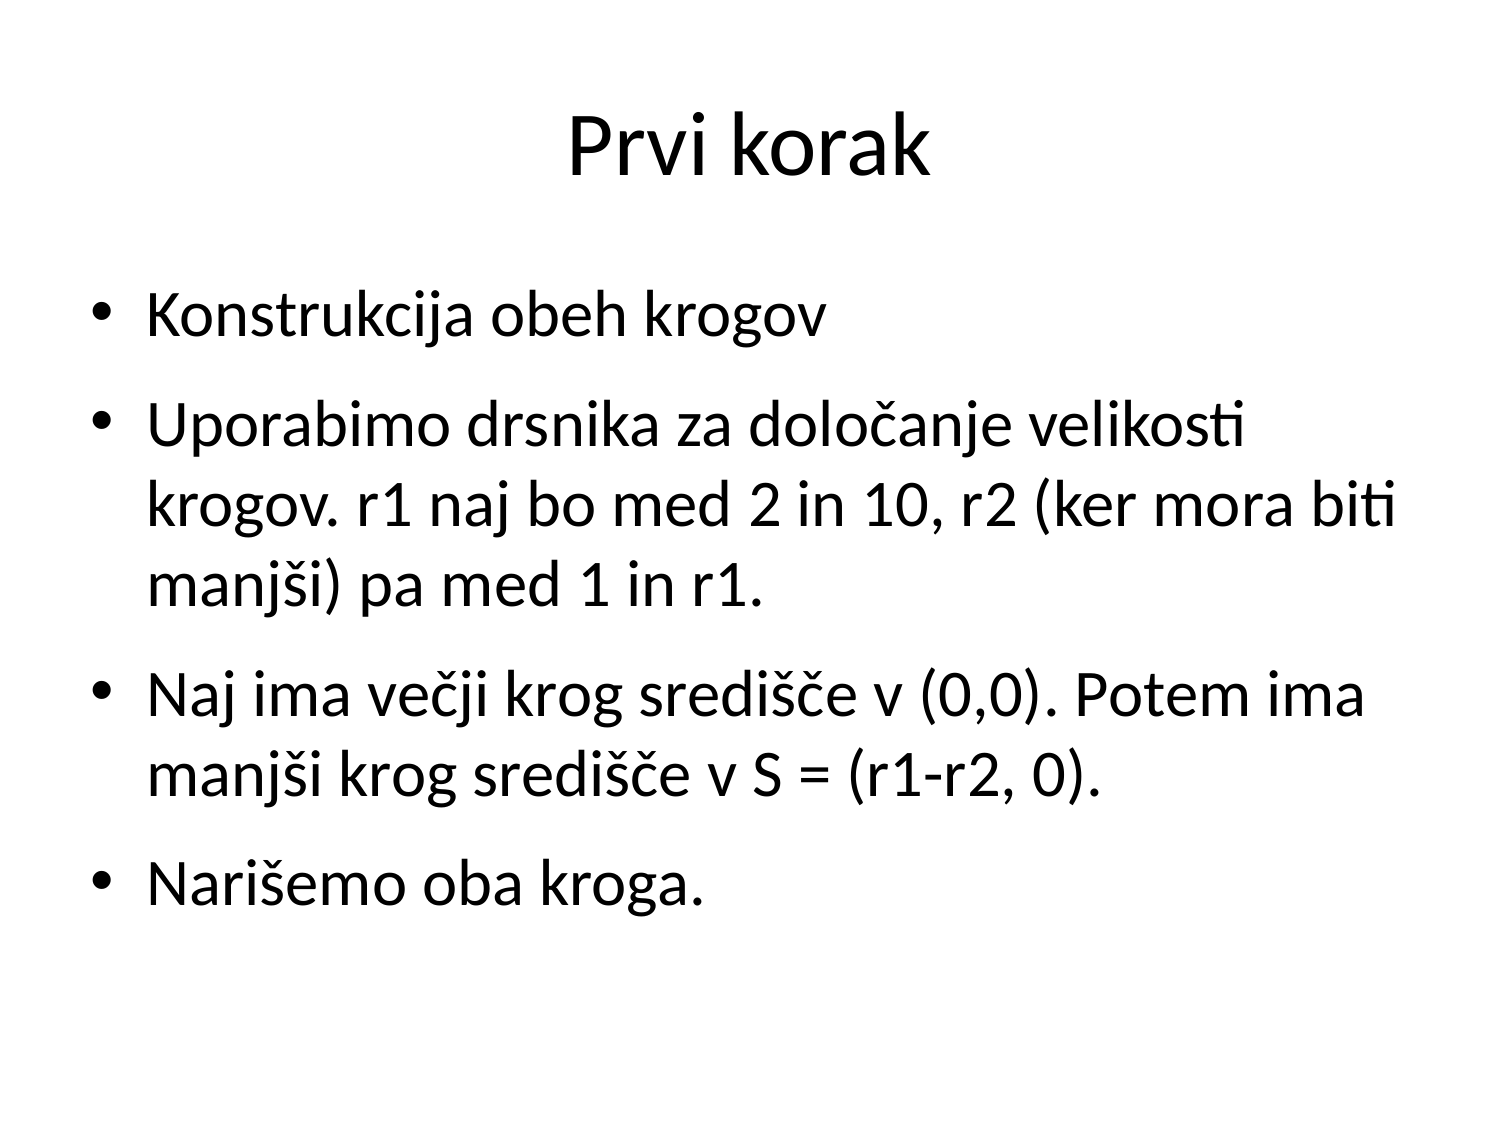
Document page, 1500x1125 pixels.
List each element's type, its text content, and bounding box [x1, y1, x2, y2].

title Prvi korak [75, 45, 1425, 233]
list Konstrukcija obeh krogov Uporabimo drsnika za določanje velikosti krogov. r1 naj bo med 2 in 10, r2 (ker mora biti manjši) pa med 1 in r1. Naj ima večji krog središče v (0,0). Potem ima manjši krog središče v S = (r1-r2, 0). Narišemo oba kroga. [75, 262, 1425, 1005]
